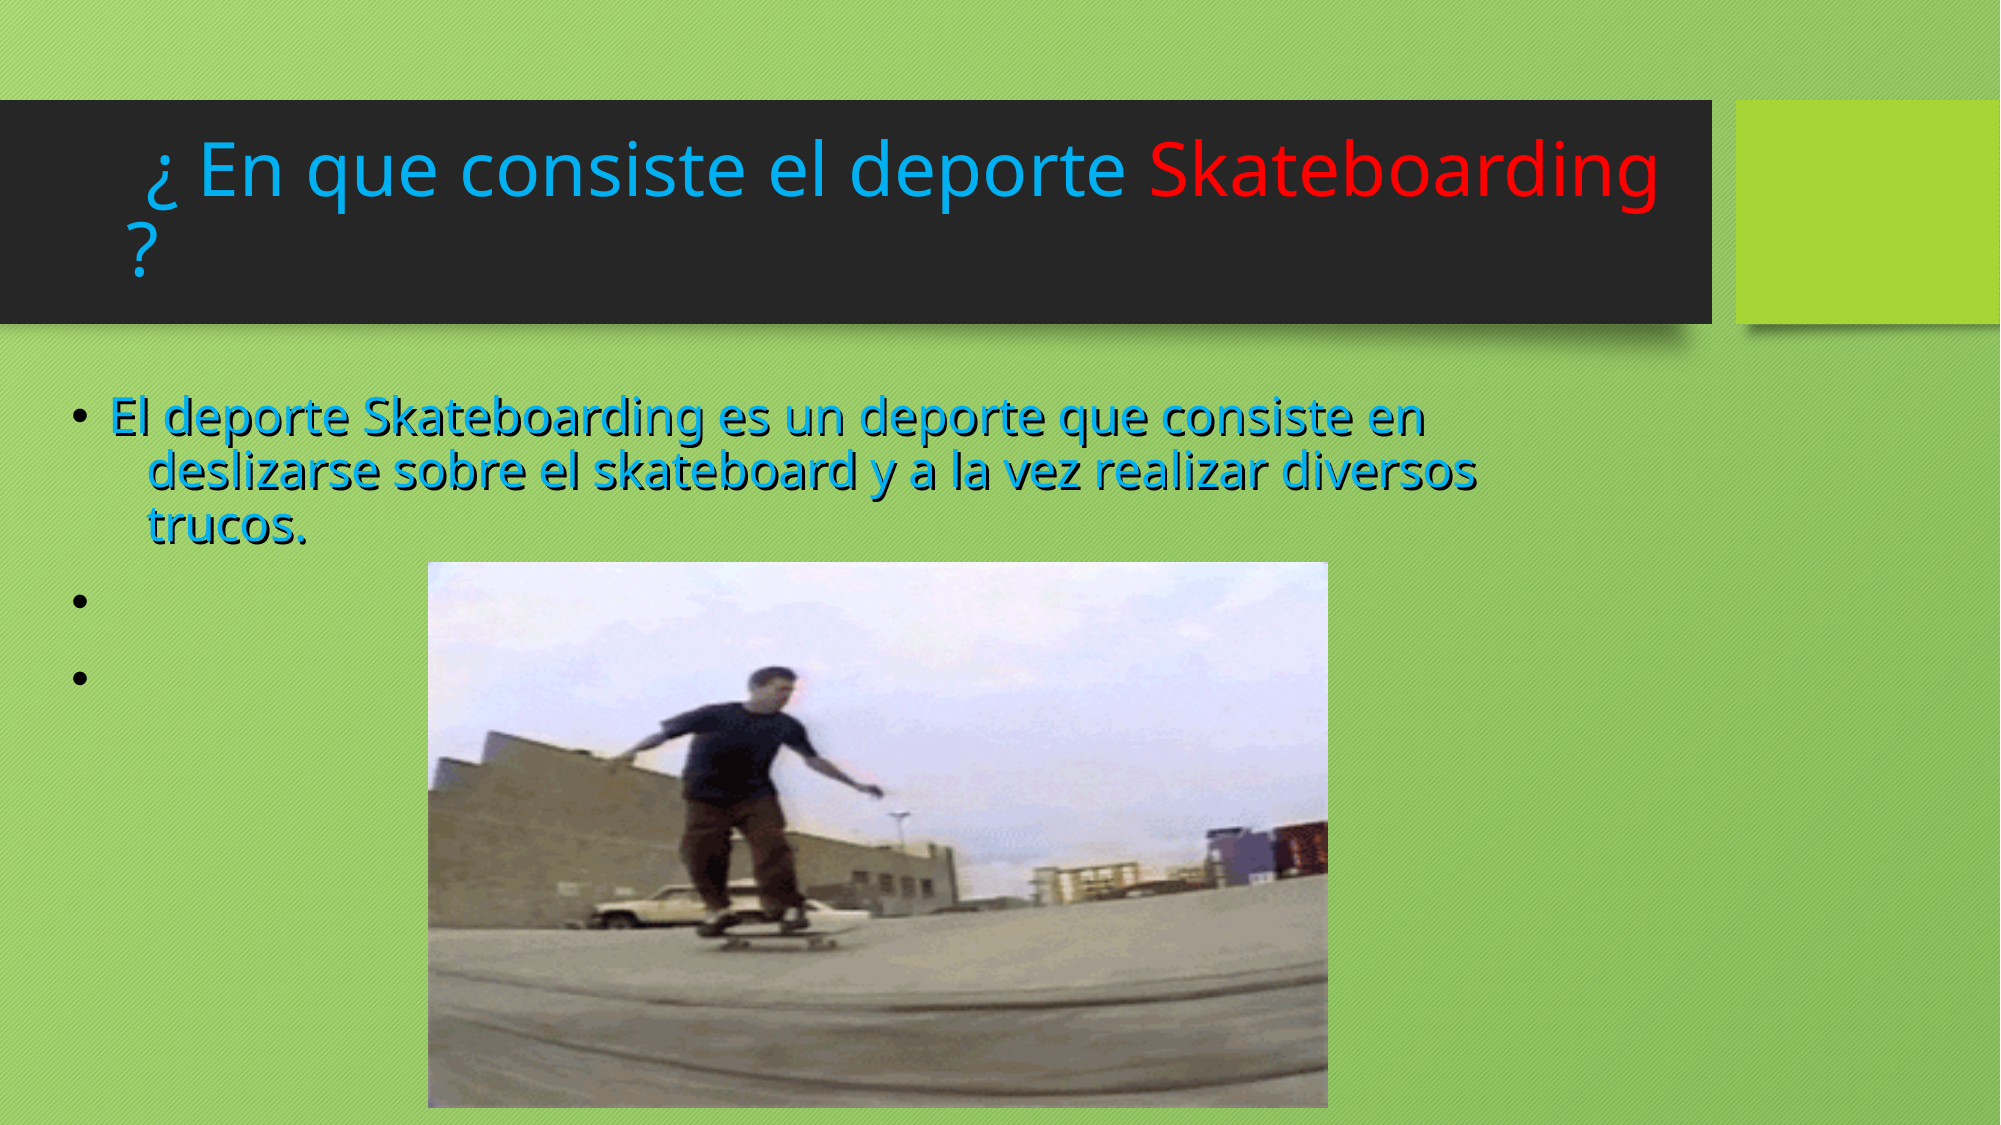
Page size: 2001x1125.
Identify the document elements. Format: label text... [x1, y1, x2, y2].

title ¿ En que consiste el deporte Skateboarding ? [111, 123, 1689, 301]
picture [428, 562, 1328, 1108]
picture [0, 323, 1713, 376]
picture [1736, 323, 2000, 348]
list El deporte Skateboarding es un deporte que consiste en deslizarse sobre el skateboard y a la vez realizar diversos trucos. [56, 383, 1634, 974]
